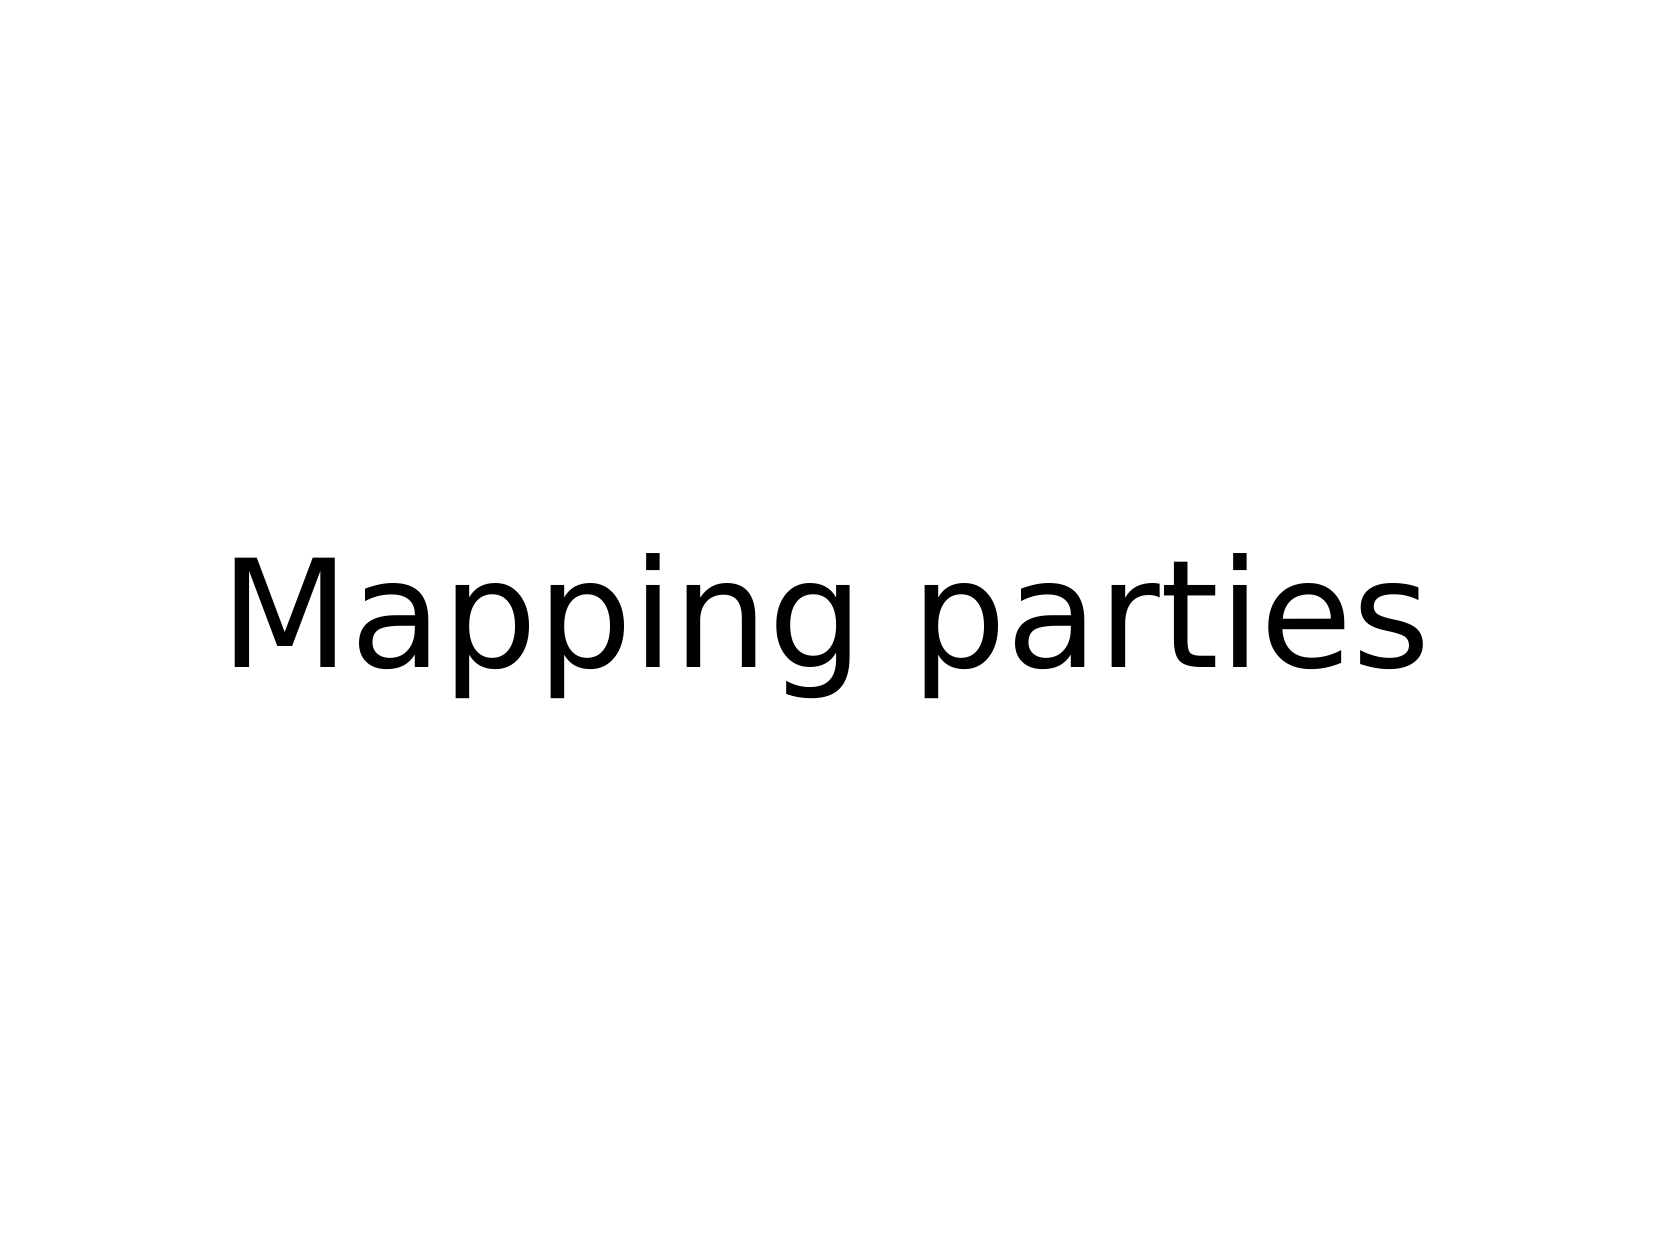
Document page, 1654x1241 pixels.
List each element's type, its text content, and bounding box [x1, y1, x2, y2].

title Mapping parties [82, 56, 1571, 1174]
